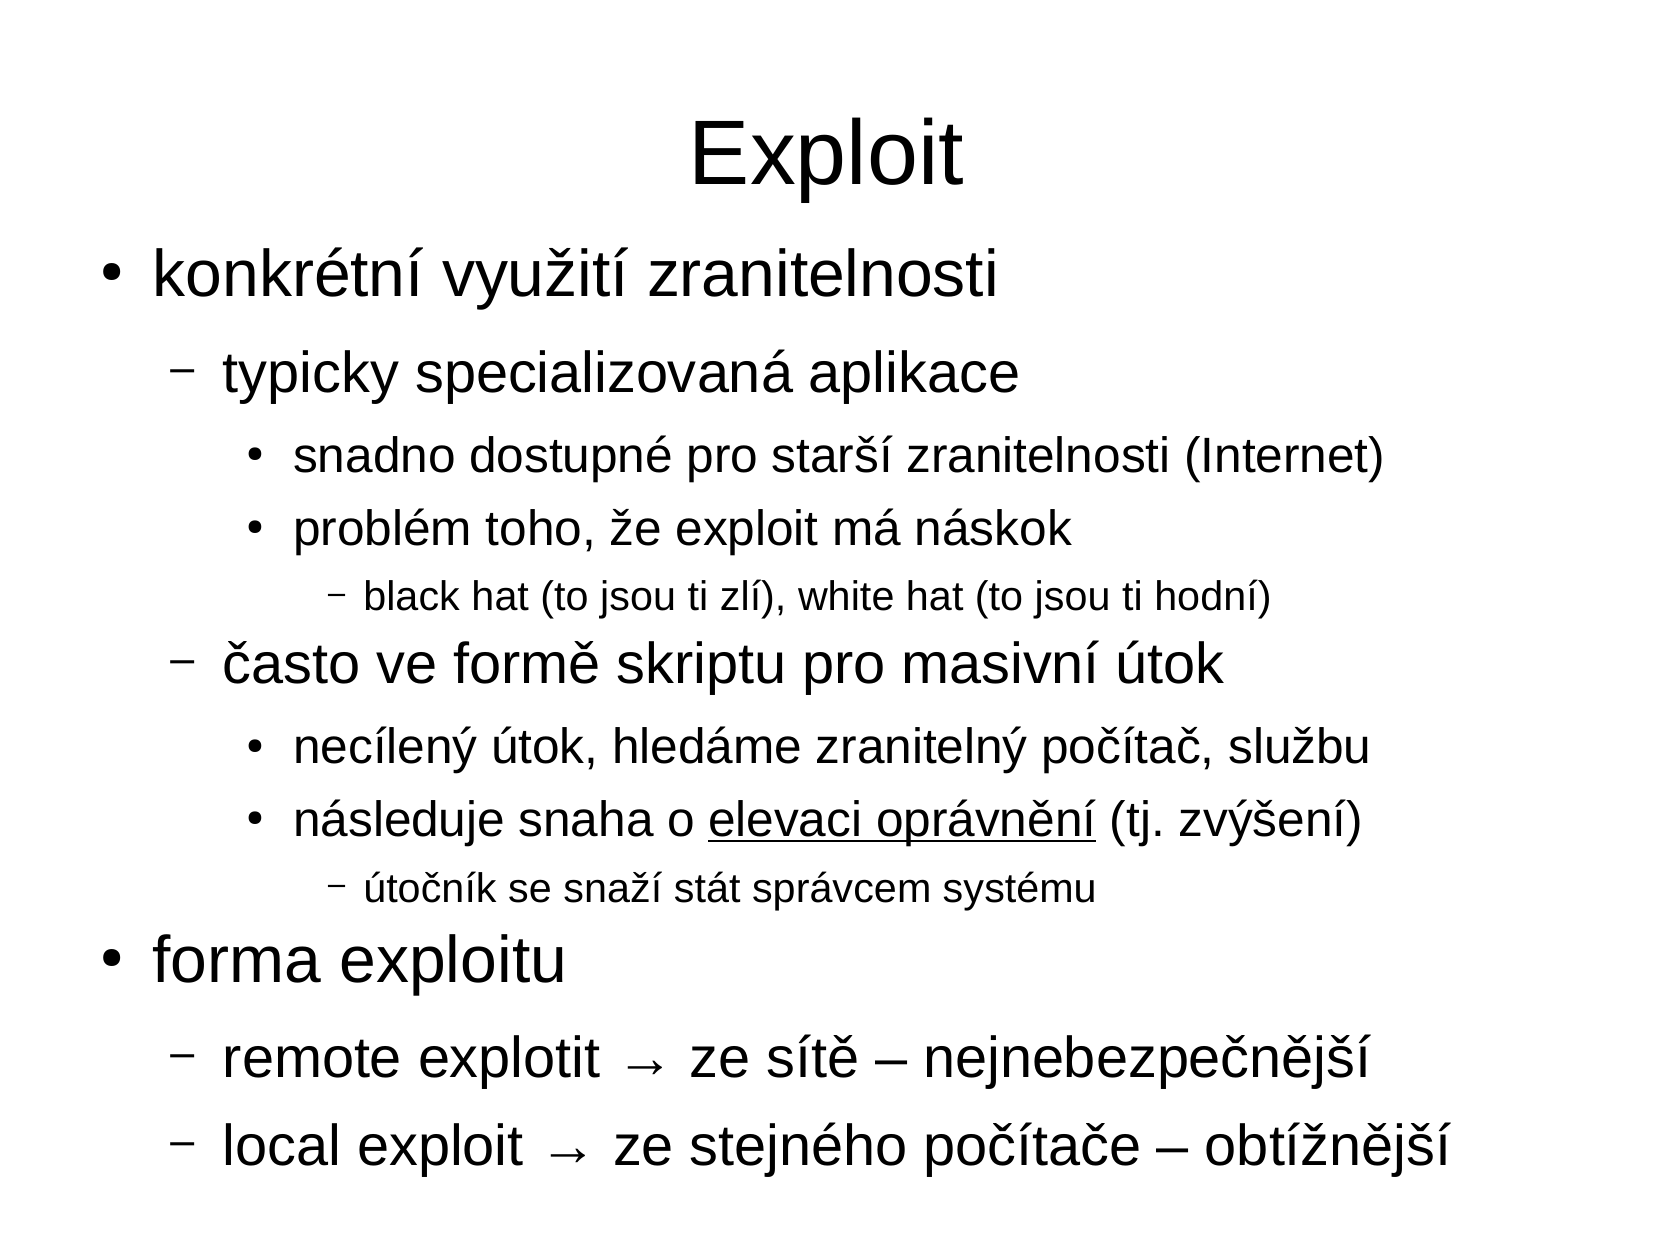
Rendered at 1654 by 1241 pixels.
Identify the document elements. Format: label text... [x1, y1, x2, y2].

list konkrétní využití zranitelnosti typicky specializovaná aplikace snadno dostupné pro starší zranitelnosti (Internet) problém toho, že exploit má náskok black hat (to jsou ti zlí), white hat (to jsou ti hodní) často ve formě skriptu pro masivní útok necílený útok, hledáme zranitelný počítač, službu následuje snaha o elevaci oprávnění (tj. zvýšení) útočník se snaží stát správcem systému forma exploitu remote explotit → ze sítě – nejnebezpečnější local exploit → ze stejného počítače – obtížnější [82, 237, 1571, 1187]
title Exploit [82, 56, 1571, 237]
